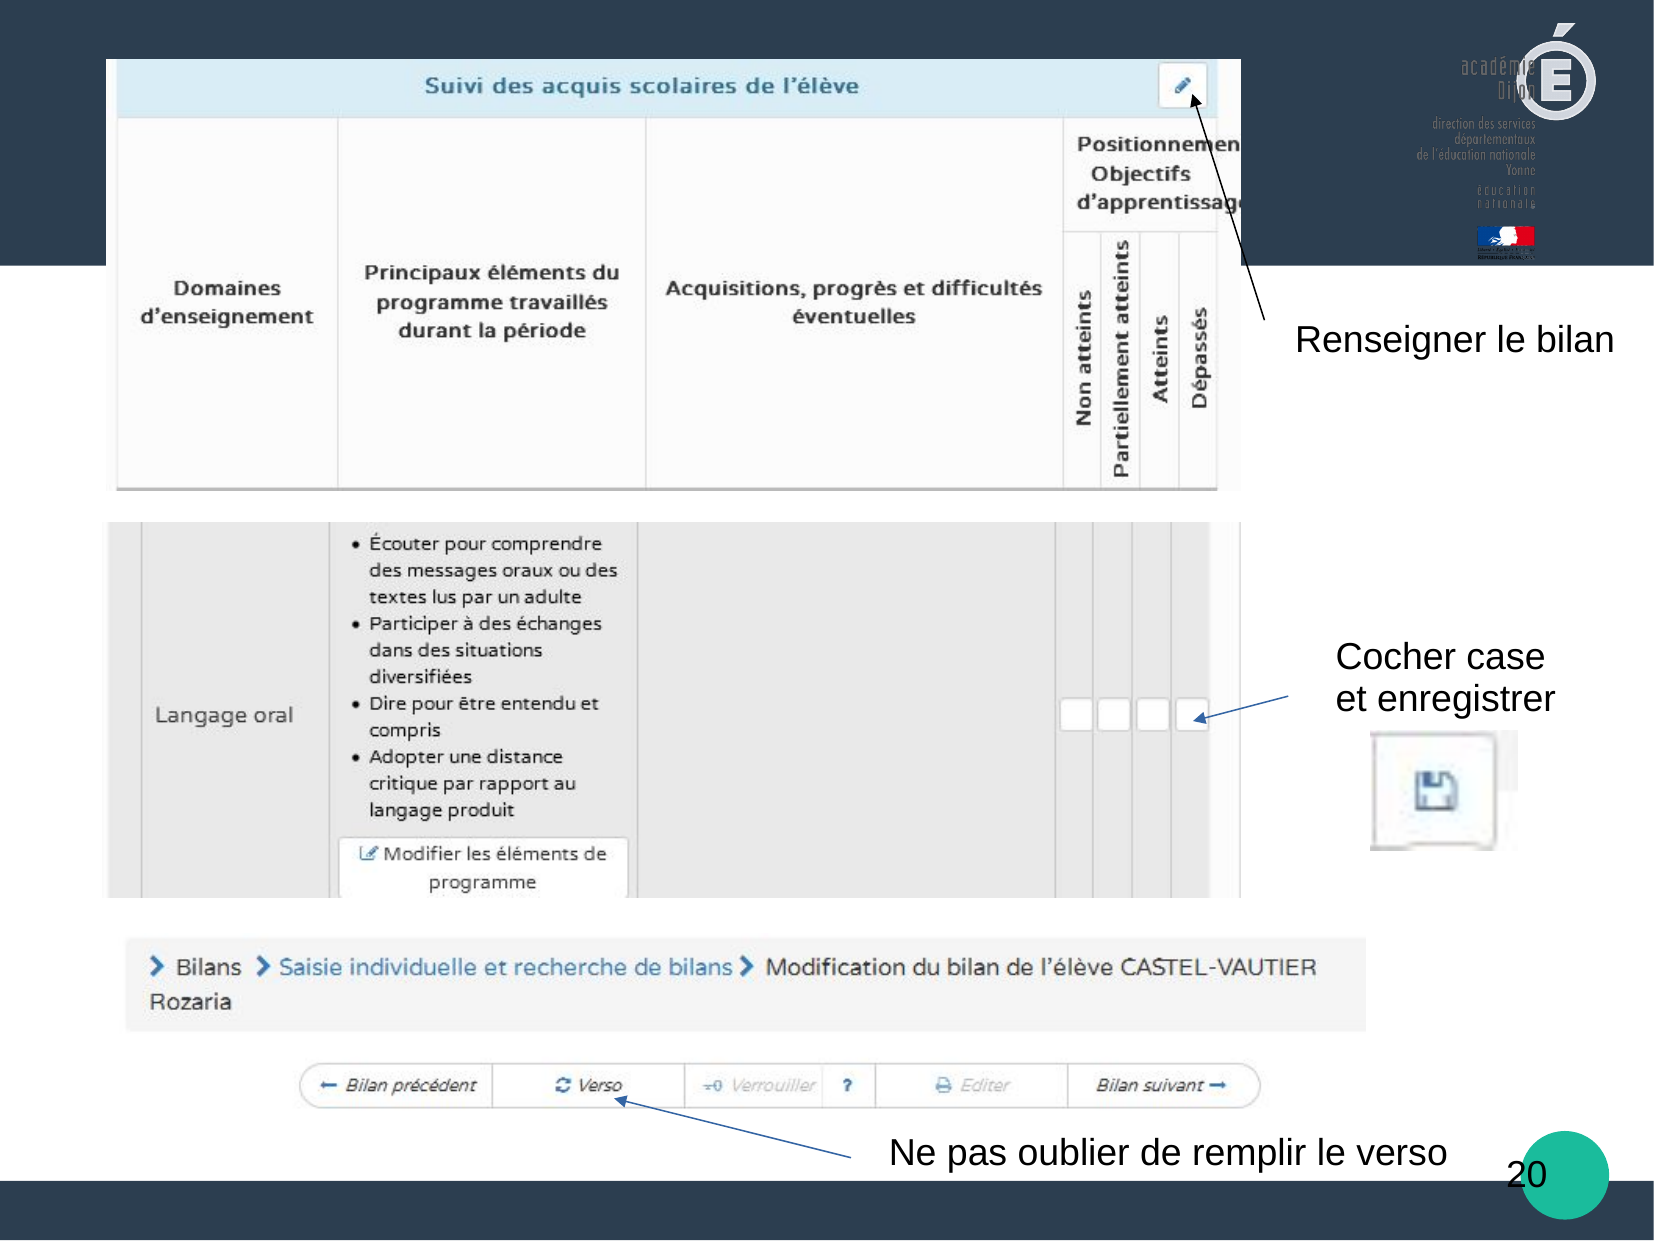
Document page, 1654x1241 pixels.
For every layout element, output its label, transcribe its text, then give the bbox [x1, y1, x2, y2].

picture [102, 522, 1241, 898]
picture [1417, 23, 1596, 260]
picture [106, 59, 1241, 491]
text_box Cocher case et enregistrer [1320, 626, 1572, 726]
text_box Renseigner le bilan [1280, 309, 1630, 367]
text_box Ne pas oublier de remplir le verso [873, 1122, 1463, 1179]
picture [118, 933, 1366, 1137]
picture [1370, 730, 1518, 851]
